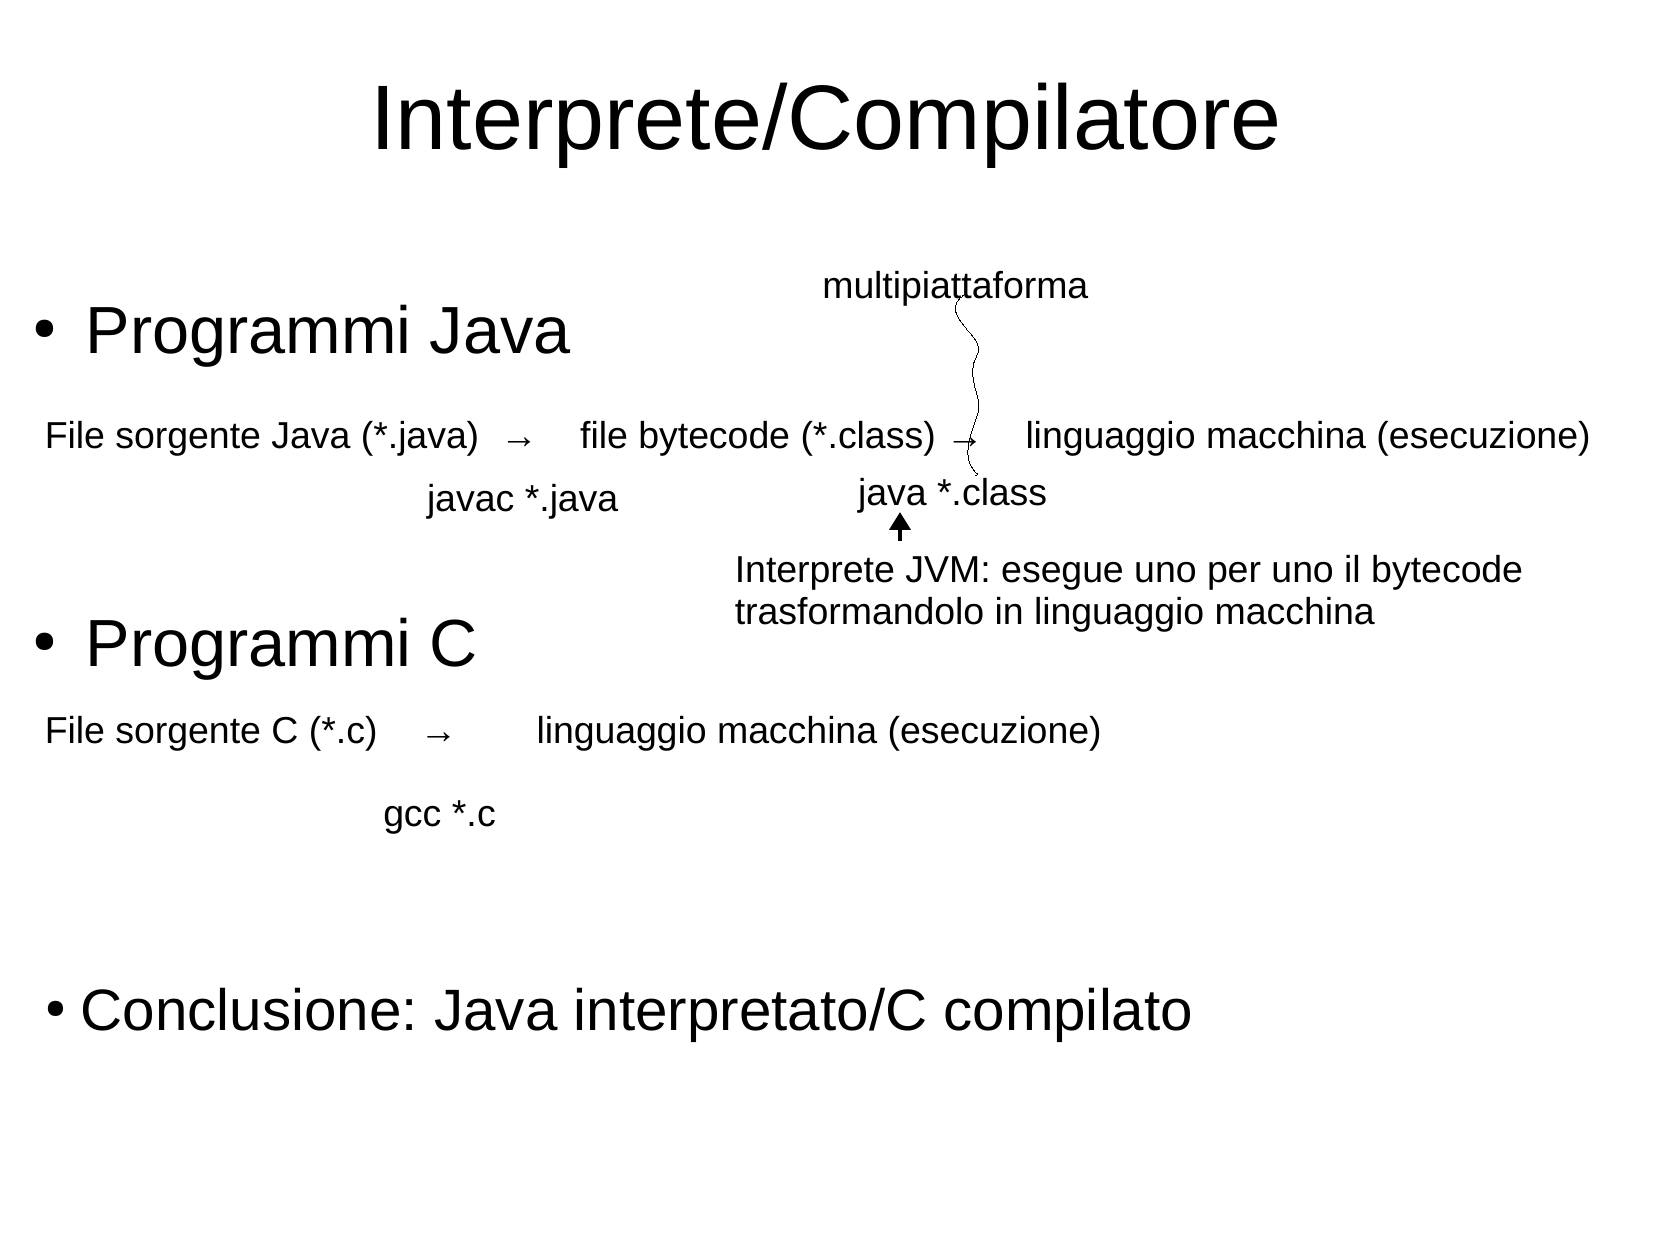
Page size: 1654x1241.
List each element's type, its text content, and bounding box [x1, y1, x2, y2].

text_box javac *.java [412, 470, 638, 528]
title Interprete/Compilatore [82, 13, 1571, 222]
list Programmi Java Programmi C [15, 293, 1606, 1188]
text_box File sorgente C (*.c) → linguaggio macchina (esecuzione) [30, 702, 1636, 760]
text_box Interprete JVM: esegue uno per uno il bytecode trasformandolo in linguaggio macchina [720, 541, 1561, 641]
text_box multipiattaforma [807, 257, 1156, 315]
text_box Conclusione: Java interpretato/C compilato [30, 970, 1210, 1050]
text_box File sorgente Java (*.java) → file bytecode (*.class) → linguaggio macchina (esecuzione) [30, 407, 1636, 465]
text_box java *.class [843, 464, 1125, 521]
text_box gcc *.c [368, 785, 594, 843]
